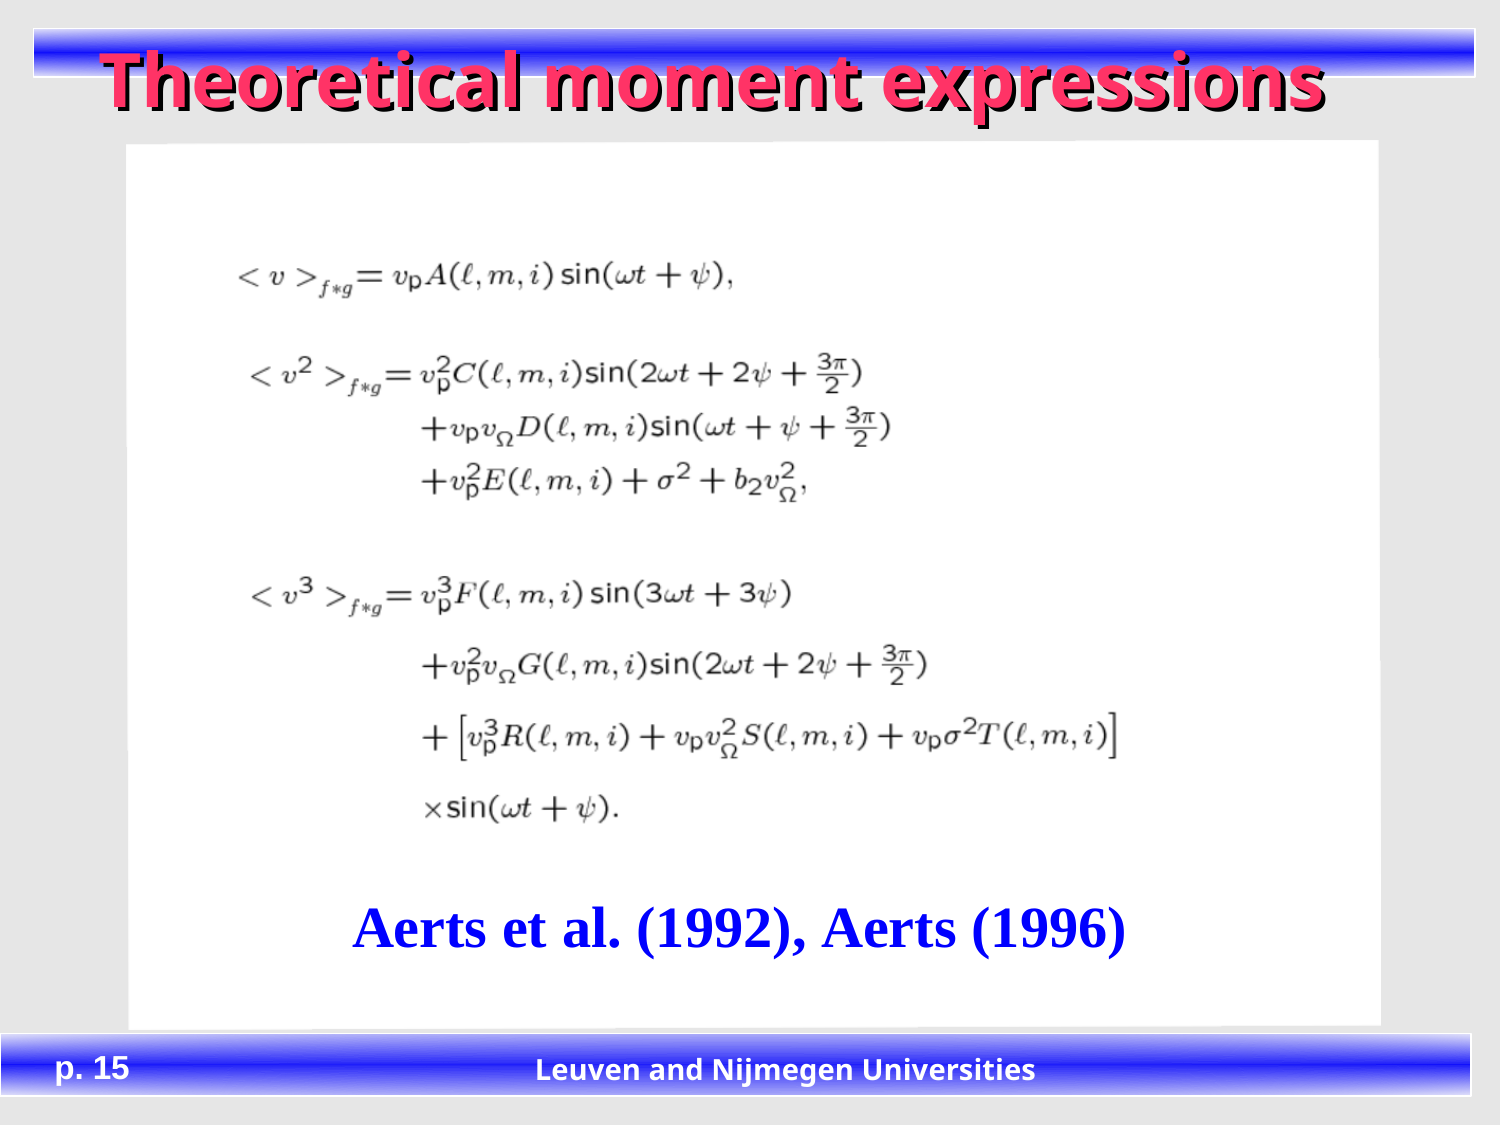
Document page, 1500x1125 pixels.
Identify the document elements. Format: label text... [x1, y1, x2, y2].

text_box Aerts et al. (1992), Aerts (1996) [352, 895, 1486, 960]
title Theoretical moment expressions [64, 20, 1500, 137]
title Moment method: Briquet & Aerts (2003) [1034, 1070, 1470, 1074]
title Moment method: Briquet & Aerts (2003) [127, 1055, 1470, 1059]
picture [125, 140, 1381, 1030]
